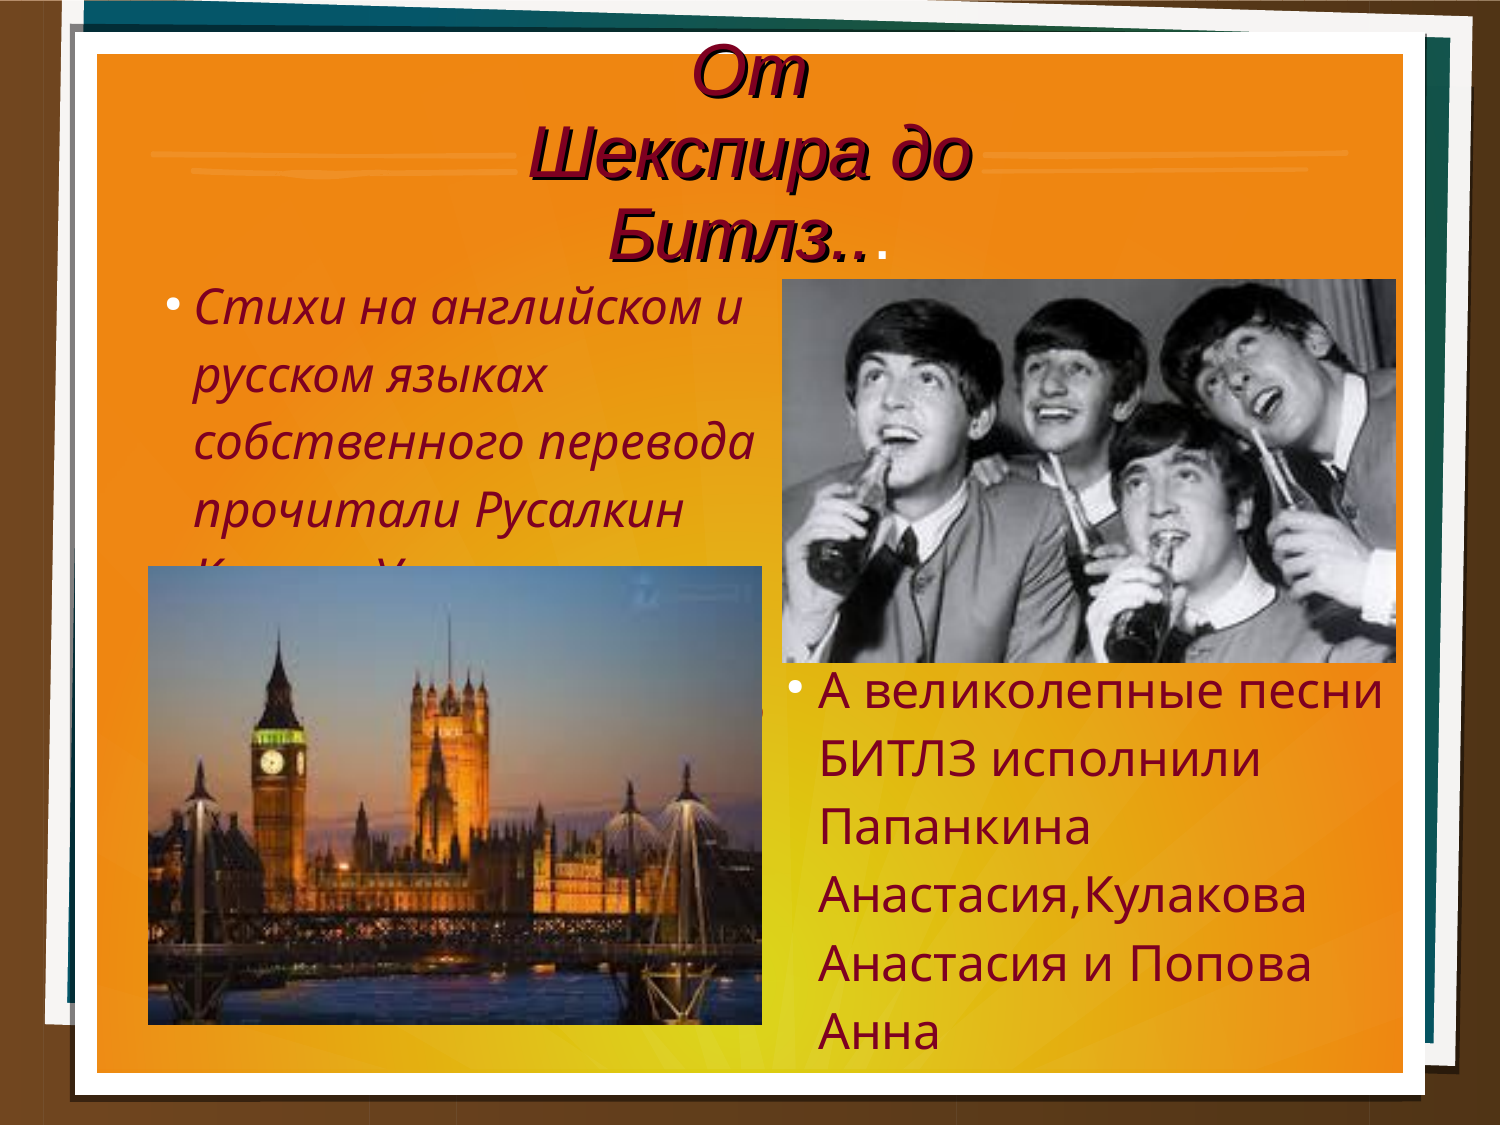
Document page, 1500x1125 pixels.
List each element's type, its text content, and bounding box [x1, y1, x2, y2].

list А великолепные песни БИТЛЗ исполнили Папанкина Анастасия,Кулакова Анастасия и Попова Анна [775, 654, 1389, 1070]
title От Шекспира до Битлз... [514, 28, 986, 276]
picture [782, 279, 1396, 663]
picture [148, 566, 762, 1026]
list Стихи на английском и русском языках собственного перевода прочитали Русалкин Кирилл,Ульянов Григорий Катя Катаева и Мартыченко Екатерина [155, 271, 768, 827]
